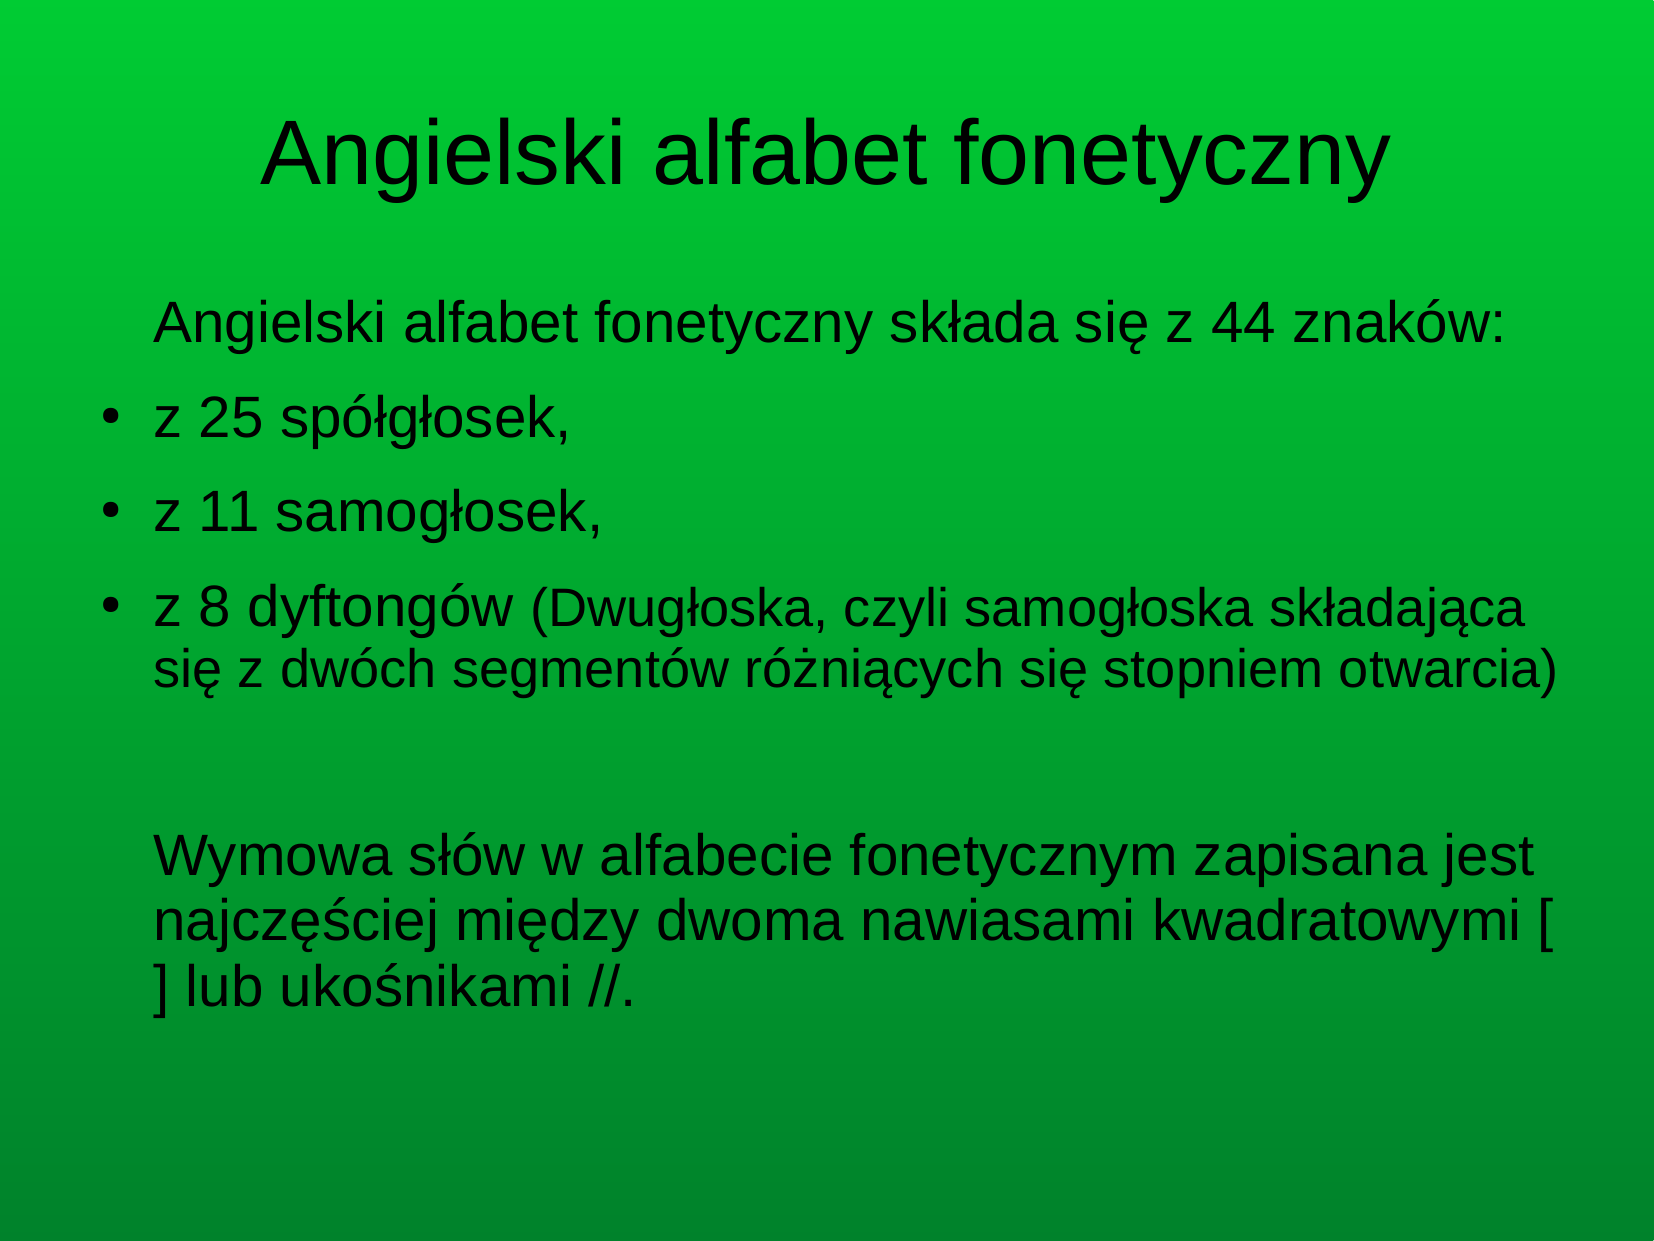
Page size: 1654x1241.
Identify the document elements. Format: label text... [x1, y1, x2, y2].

title Angielski alfabet fonetyczny [82, 49, 1571, 257]
list Angielski alfabet fonetyczny składa się z 44 znaków: z 25 spółgłosek, z 11 samogłosek, z 8 dyftongów (Dwugłoska, czyli samogłoska składająca się z dwóch segmentów różniących się stopniem otwarcia) Wymowa słów w alfabecie fonetycznym zapisana jest najczęściej między dwoma nawiasami kwadratowymi [ ] lub ukośnikami //. [82, 290, 1571, 1109]
